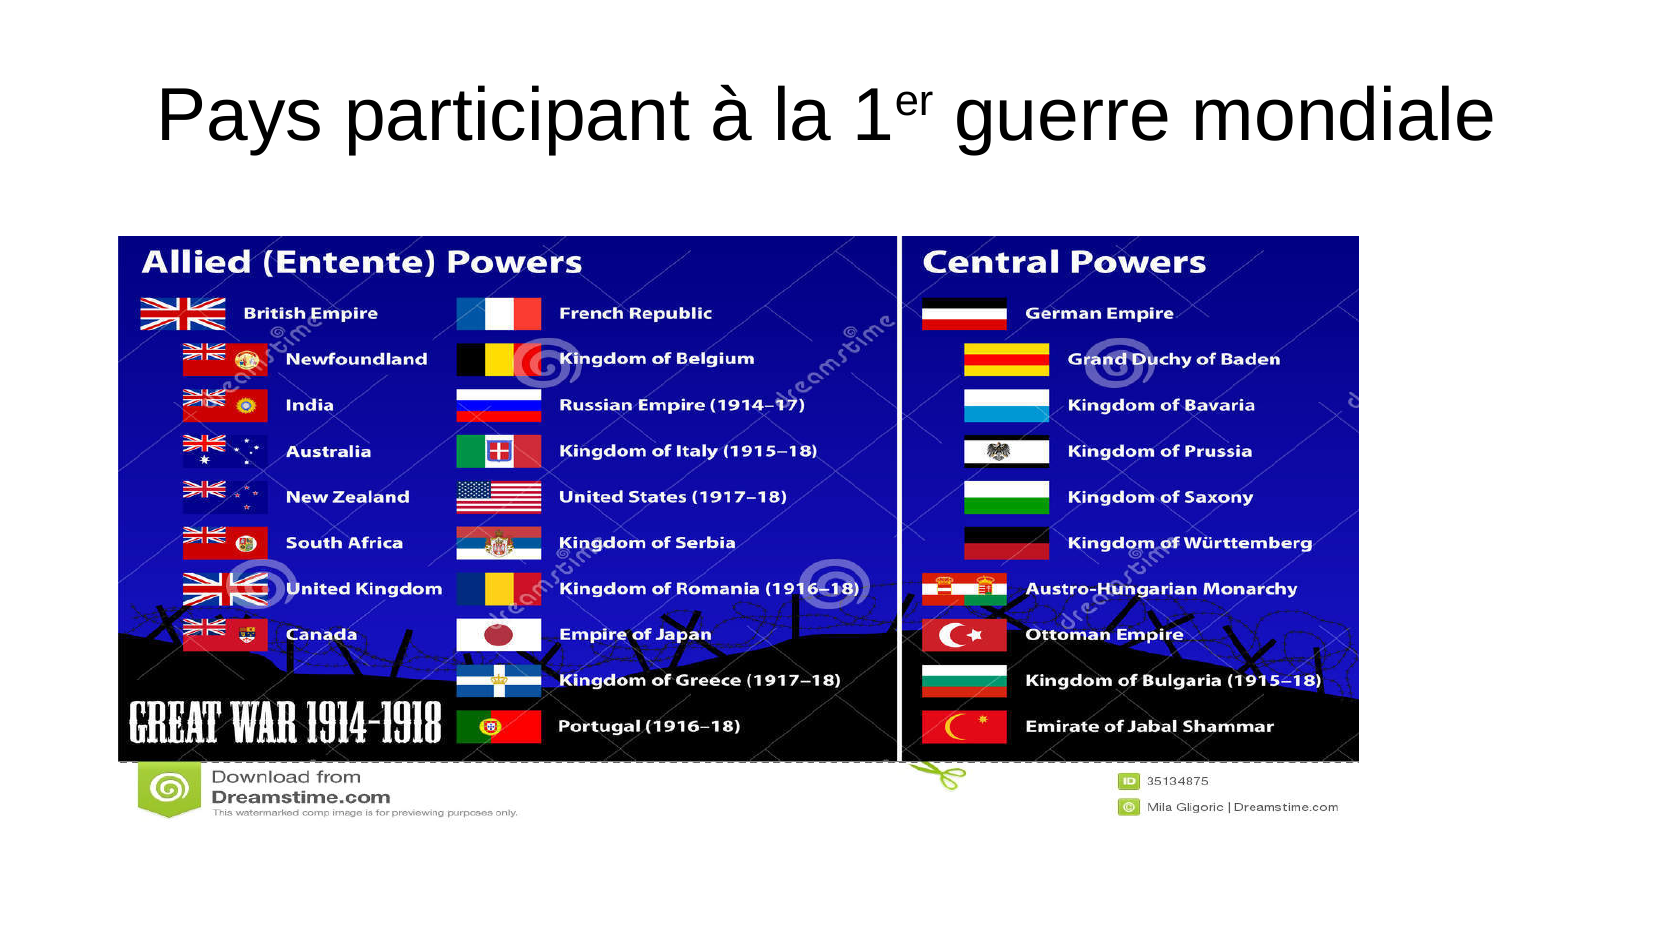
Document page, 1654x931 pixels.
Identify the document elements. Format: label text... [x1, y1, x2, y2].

title Pays participant à la 1er guerre mondiale [82, 37, 1571, 193]
picture [118, 236, 1359, 827]
